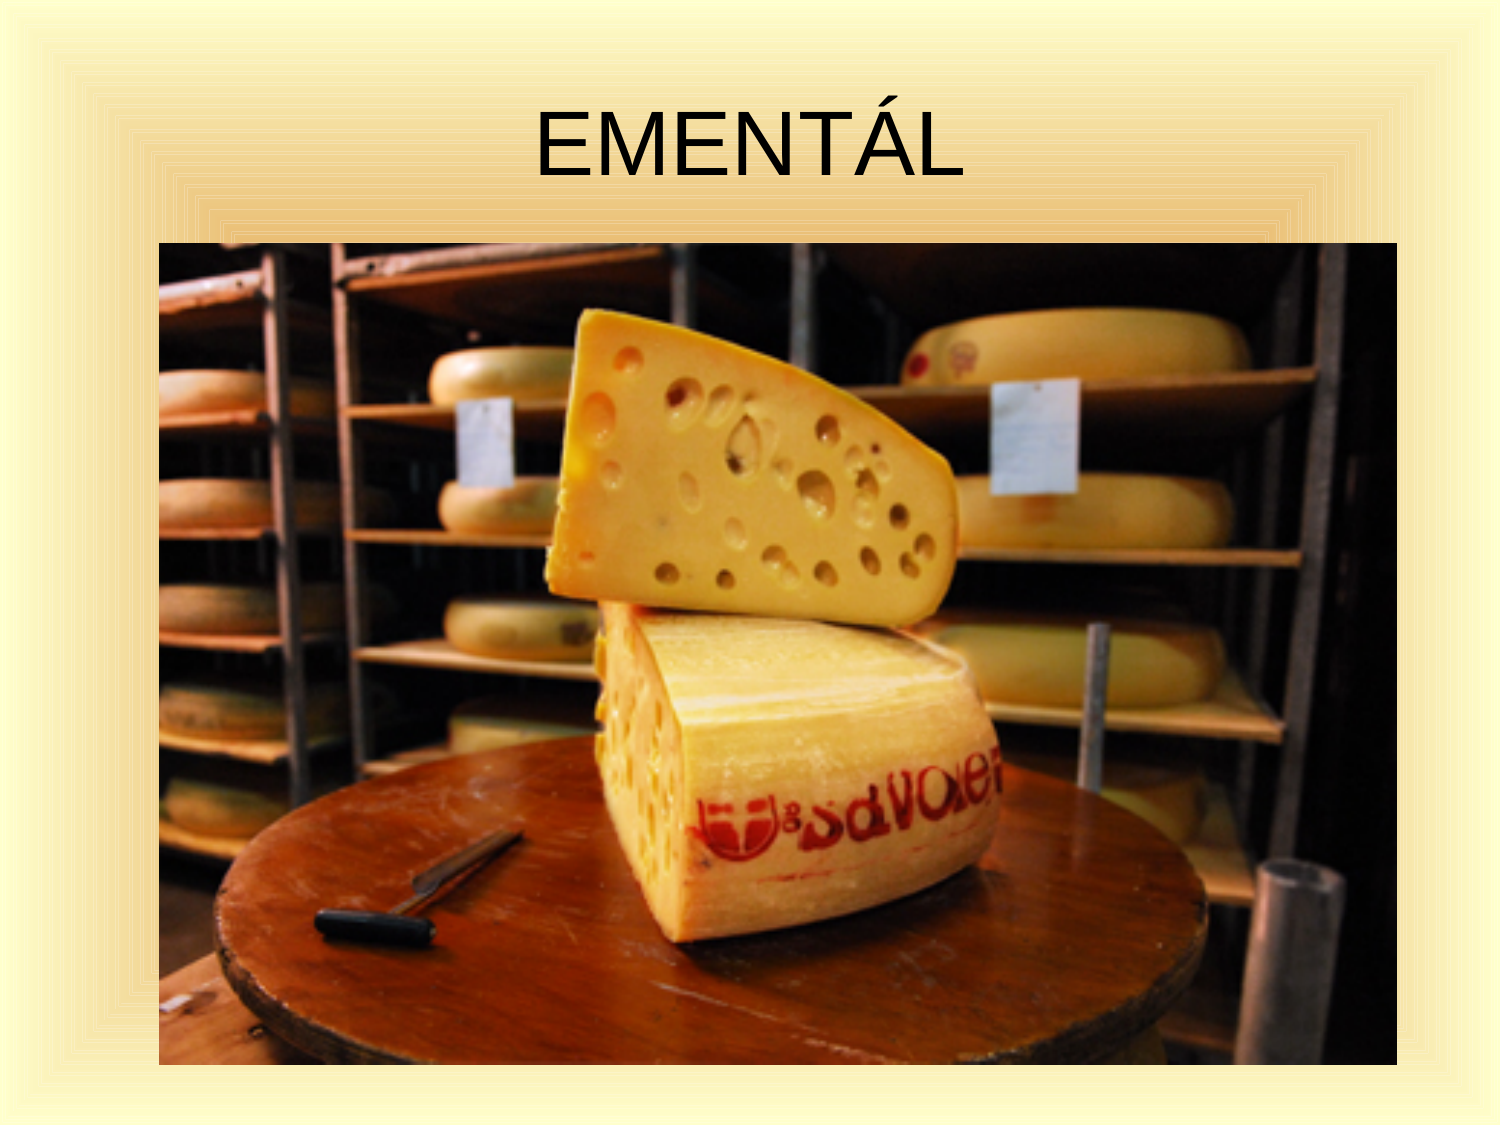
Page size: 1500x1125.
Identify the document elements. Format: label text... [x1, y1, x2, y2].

picture [159, 243, 1397, 1065]
title EMENTÁL [75, 45, 1426, 233]
